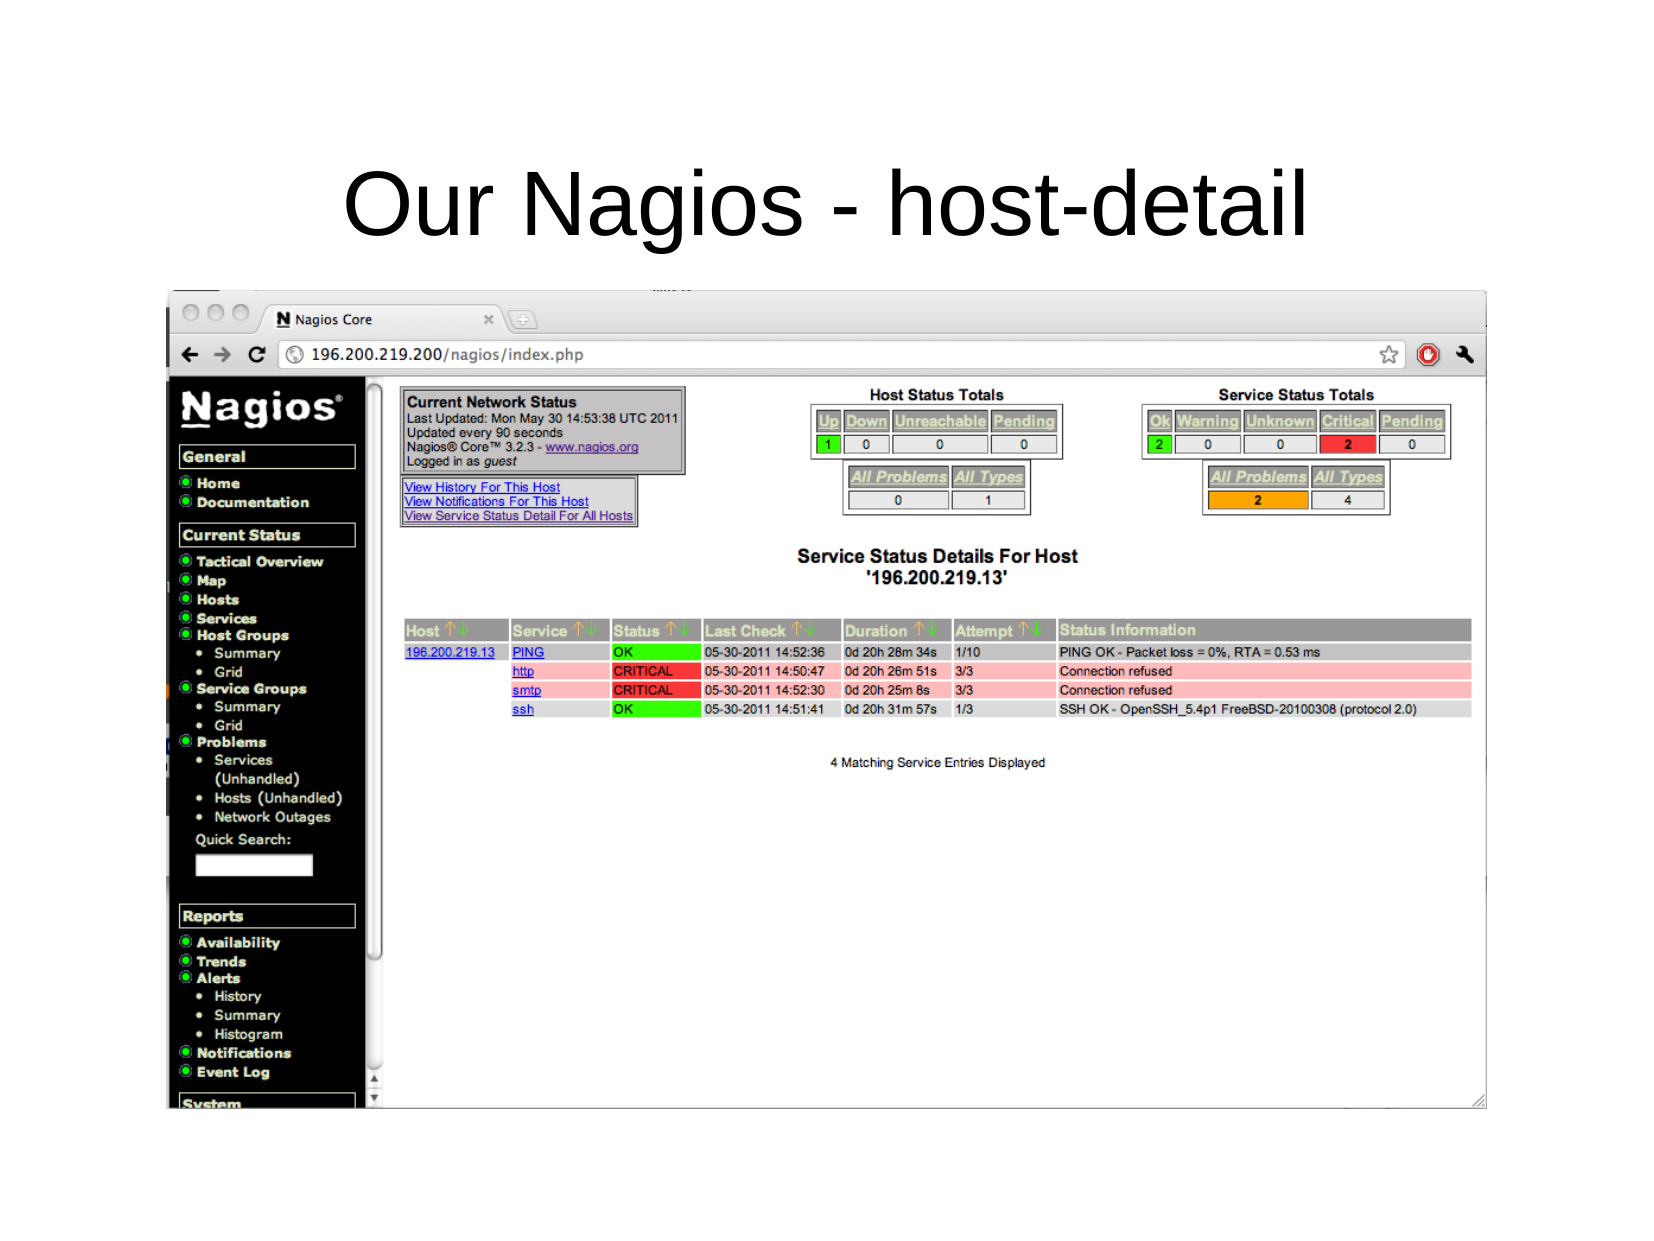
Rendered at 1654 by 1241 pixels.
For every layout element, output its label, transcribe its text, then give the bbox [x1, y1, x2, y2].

title Our Nagios - host-detail [82, 49, 1571, 257]
picture [166, 290, 1487, 1109]
